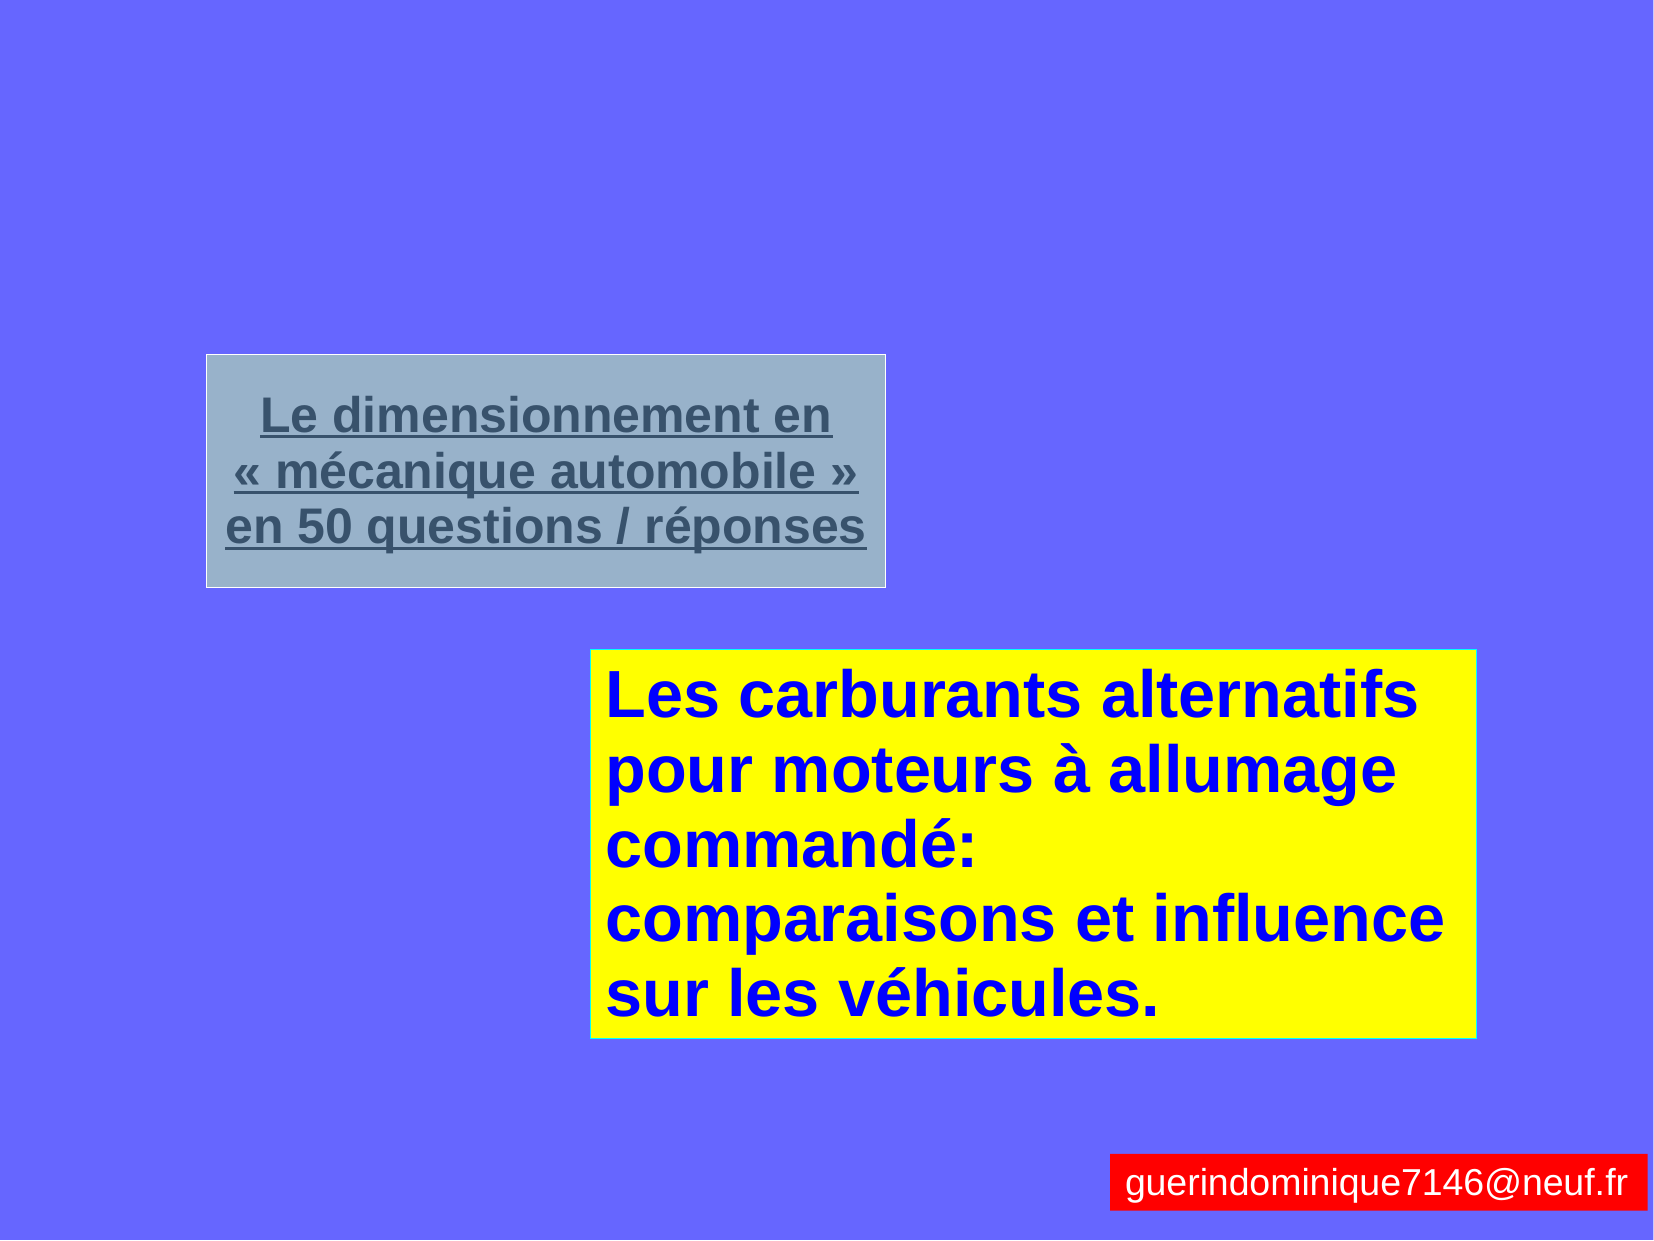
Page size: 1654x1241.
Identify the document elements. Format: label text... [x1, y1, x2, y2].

title Le dimensionnement en « mécanique automobile » en 50 questions / réponses [206, 354, 886, 588]
text_box guerindominique7146@neuf.fr [1110, 1153, 1648, 1211]
text_box Les carburants alternatifs pour moteurs à allumage commandé: comparaisons et influence sur les véhicules. [590, 649, 1477, 1039]
